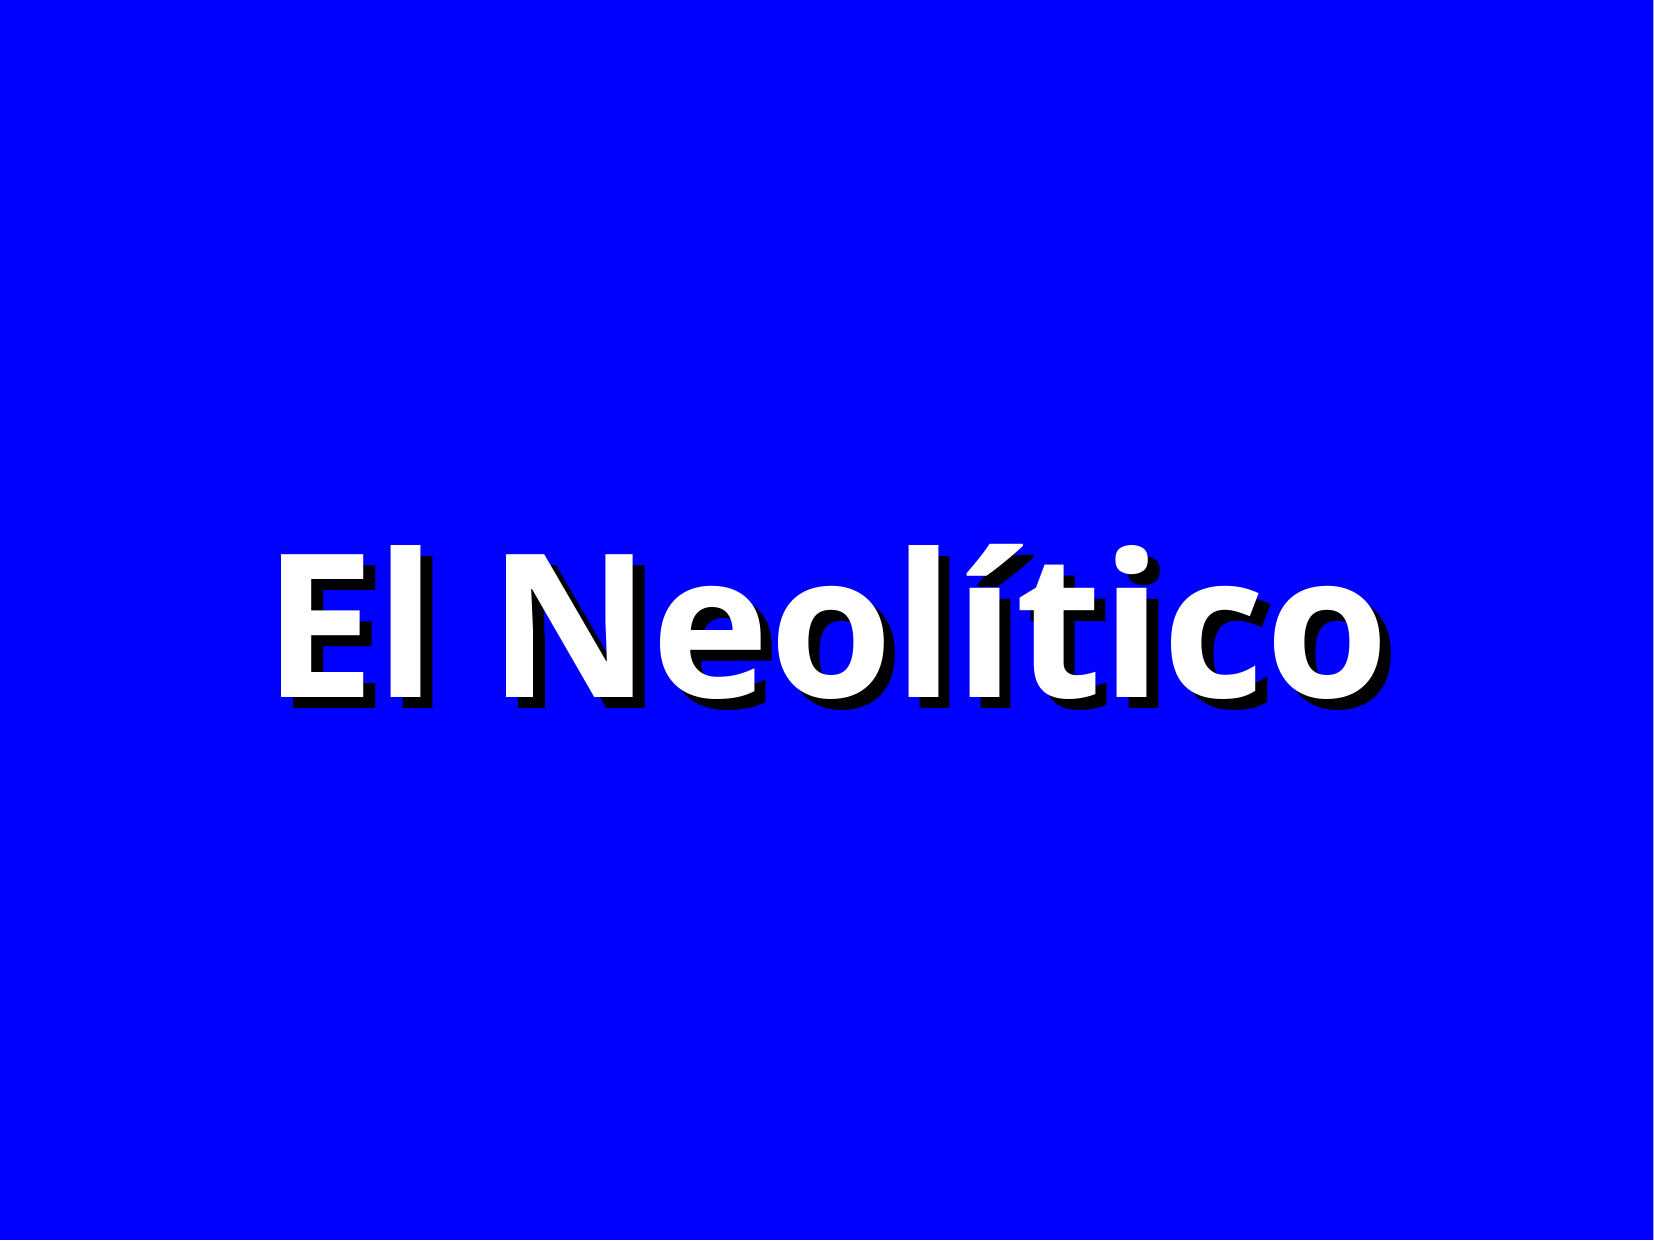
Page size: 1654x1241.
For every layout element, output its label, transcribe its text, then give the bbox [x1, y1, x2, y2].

title El Neolítico [0, 0, 1654, 1241]
